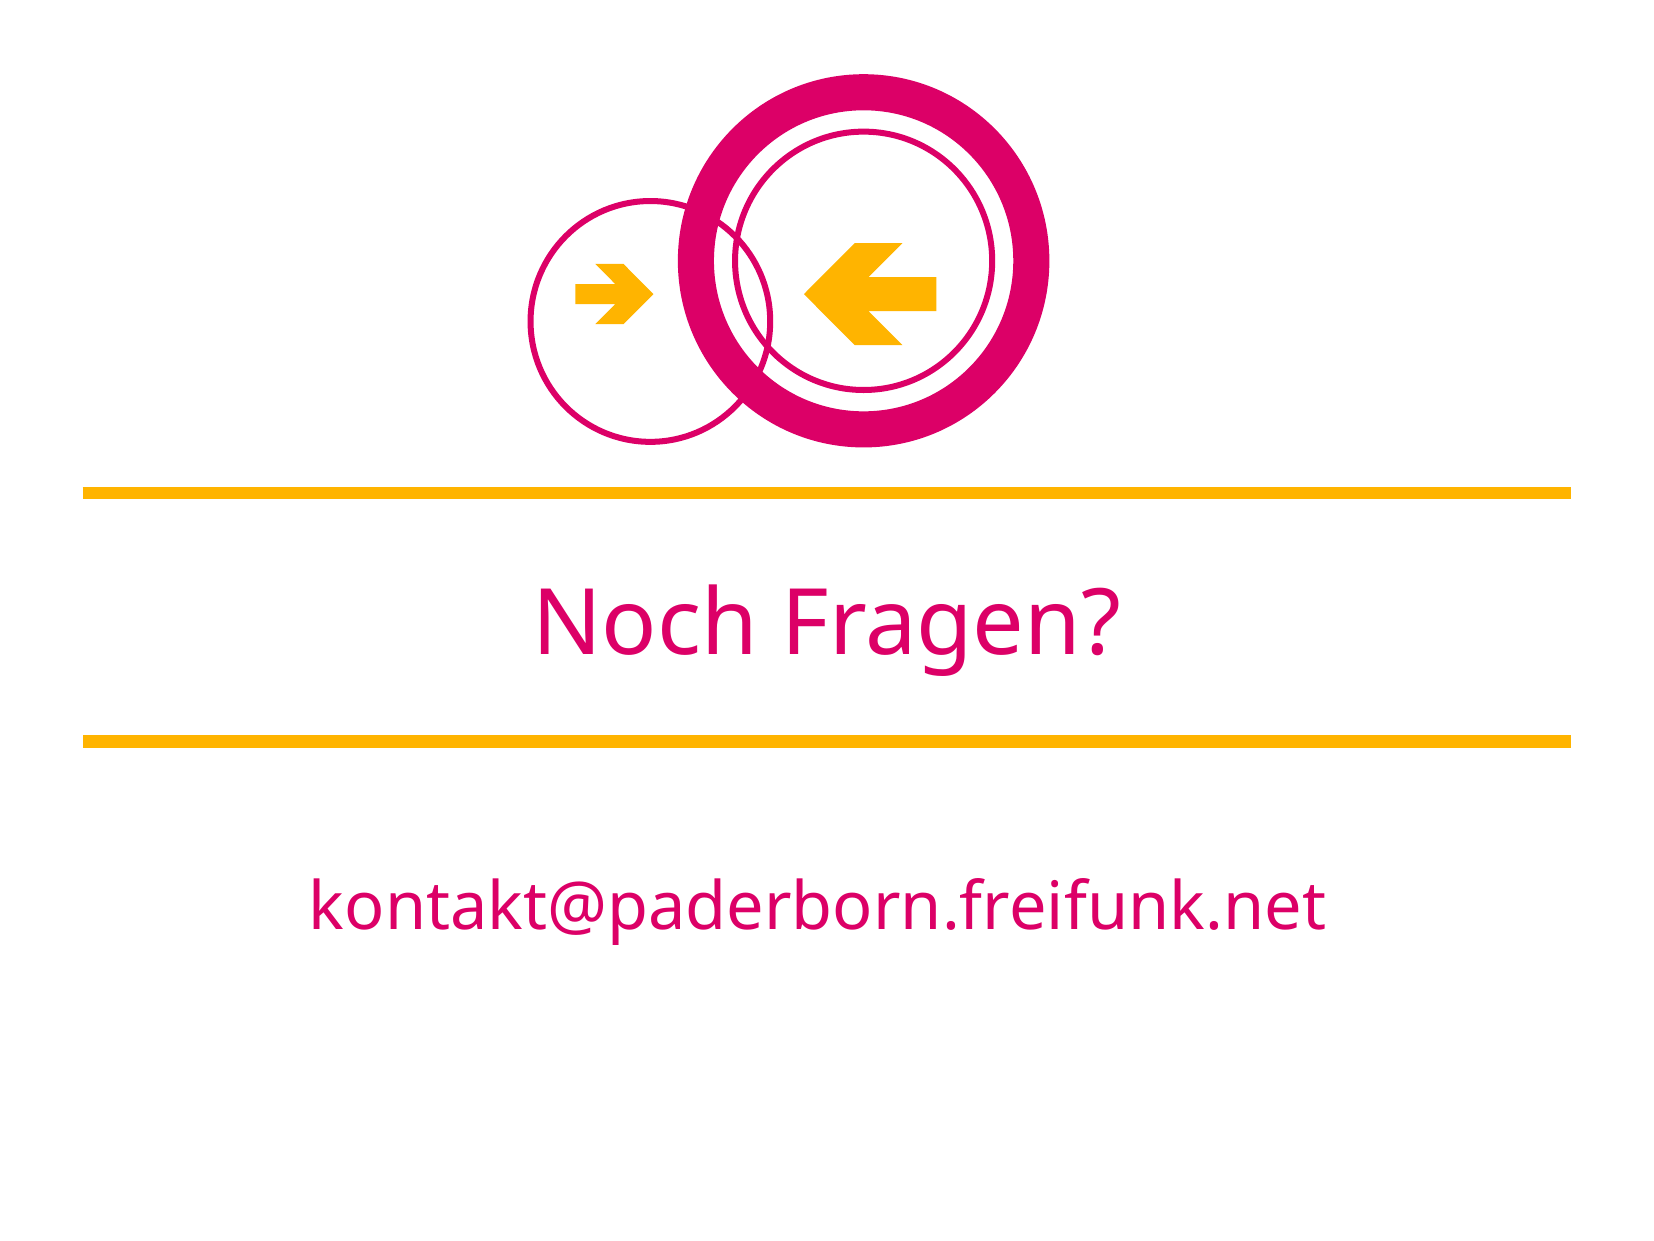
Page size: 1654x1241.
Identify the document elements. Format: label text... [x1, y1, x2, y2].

title Noch Fragen? [82, 493, 1571, 745]
list kontakt@paderborn.freifunk.net [82, 767, 1571, 1205]
